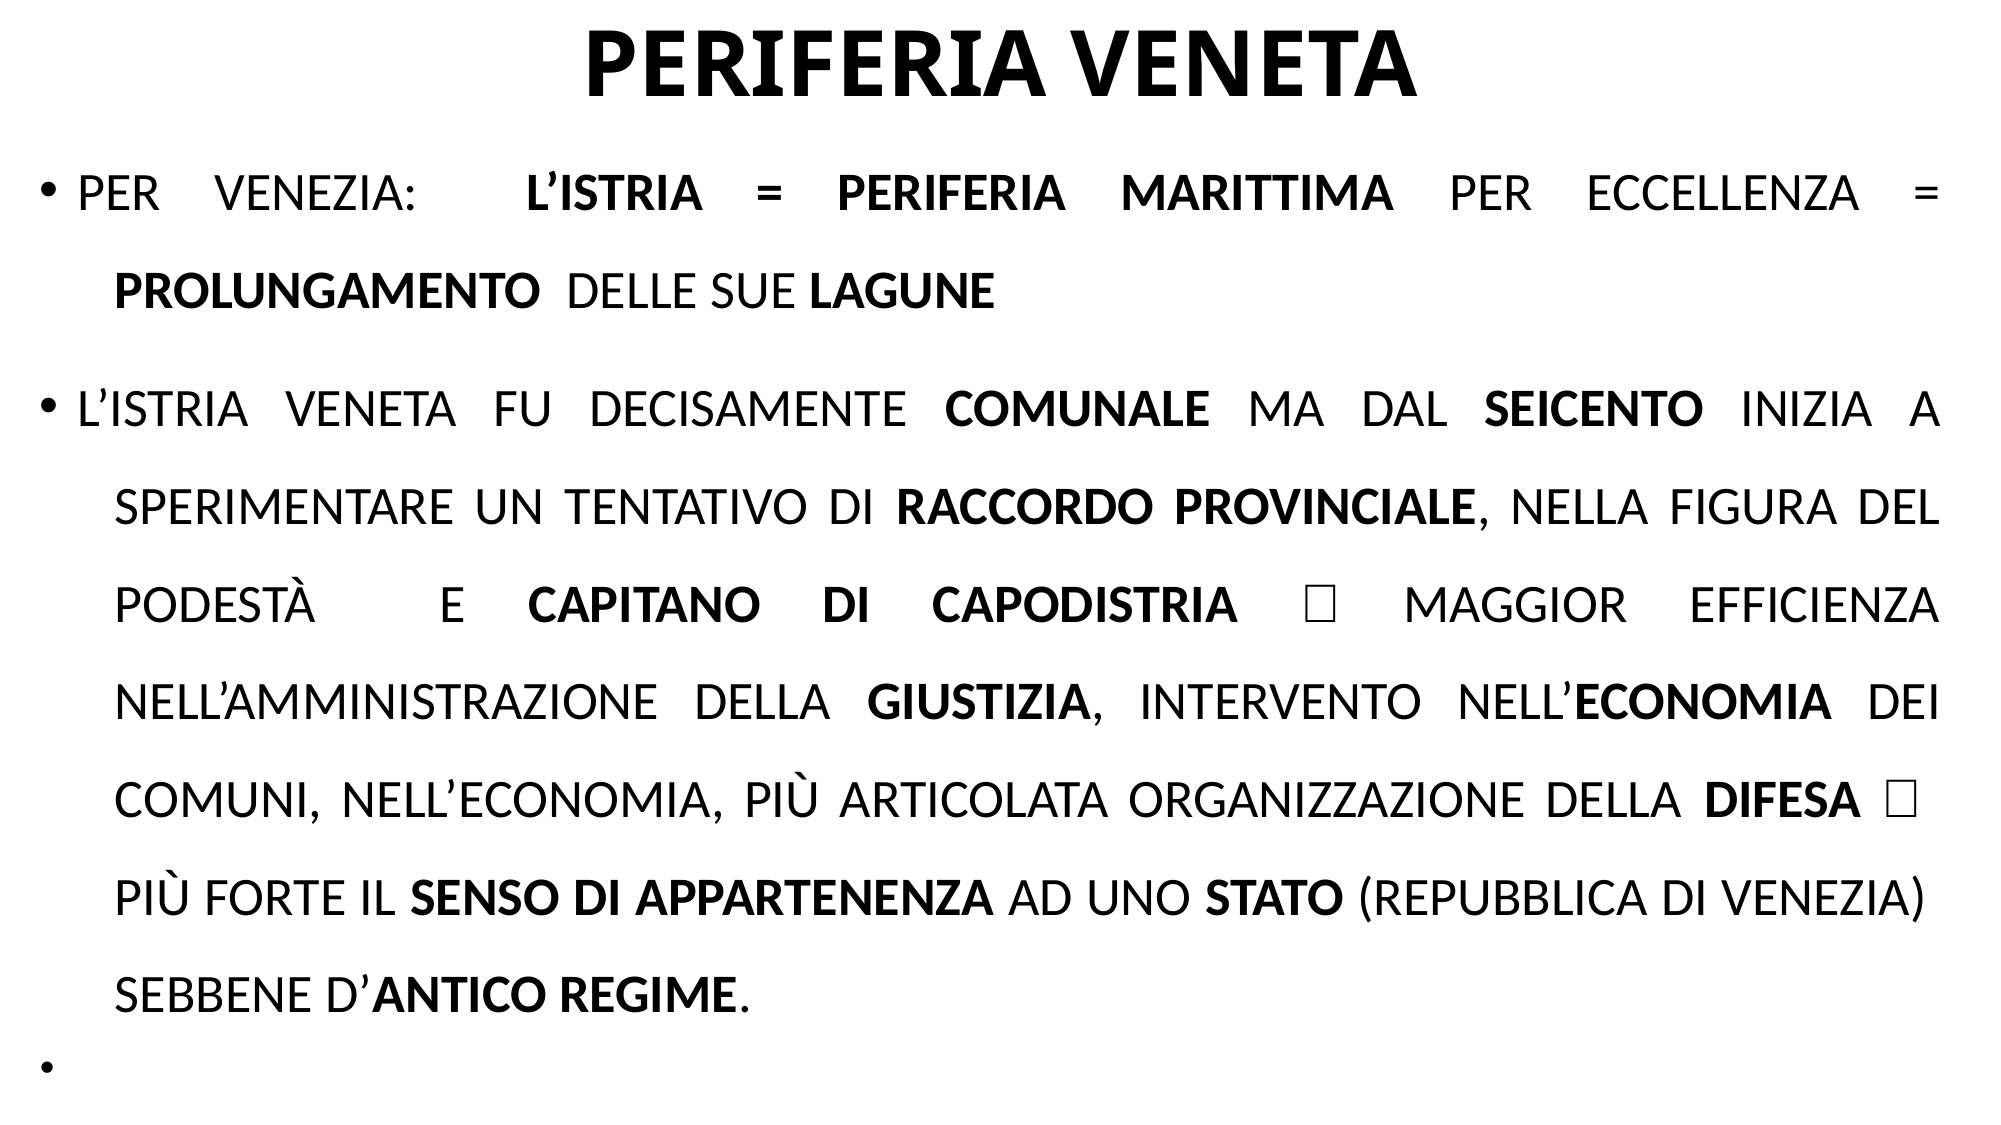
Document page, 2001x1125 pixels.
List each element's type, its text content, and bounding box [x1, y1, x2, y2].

title PERIFERIA VENETA [137, 0, 1863, 116]
list PER VENEZIA: L’ISTRIA = PERIFERIA MARITTIMA PER ECCELLENZA = PROLUNGAMENTO DELLE SUE LAGUNE L’ISTRIA VENETA FU DECISAMENTE COMUNALE MA DAL SEICENTO INIZIA A SPERIMENTARE UN TENTATIVO DI RACCORDO PROVINCIALE, NELLA FIGURA DEL PODESTÀ E CAPITANO DI CAPODISTRIA  MAGGIOR EFFICIENZA NELL’AMMINISTRAZIONE DELLA GIUSTIZIA, INTERVENTO NELL’ECONOMIA DEI COMUNI, NELL’ECONOMIA, PIÙ ARTICOLATA ORGANIZZAZIONE DELLA DIFESA  PIÙ FORTE IL SENSO DI APPARTENENZA AD UNO STATO (REPUBBLICA DI VENEZIA) SEBBENE D’ANTICO REGIME. [24, 116, 1958, 1101]
